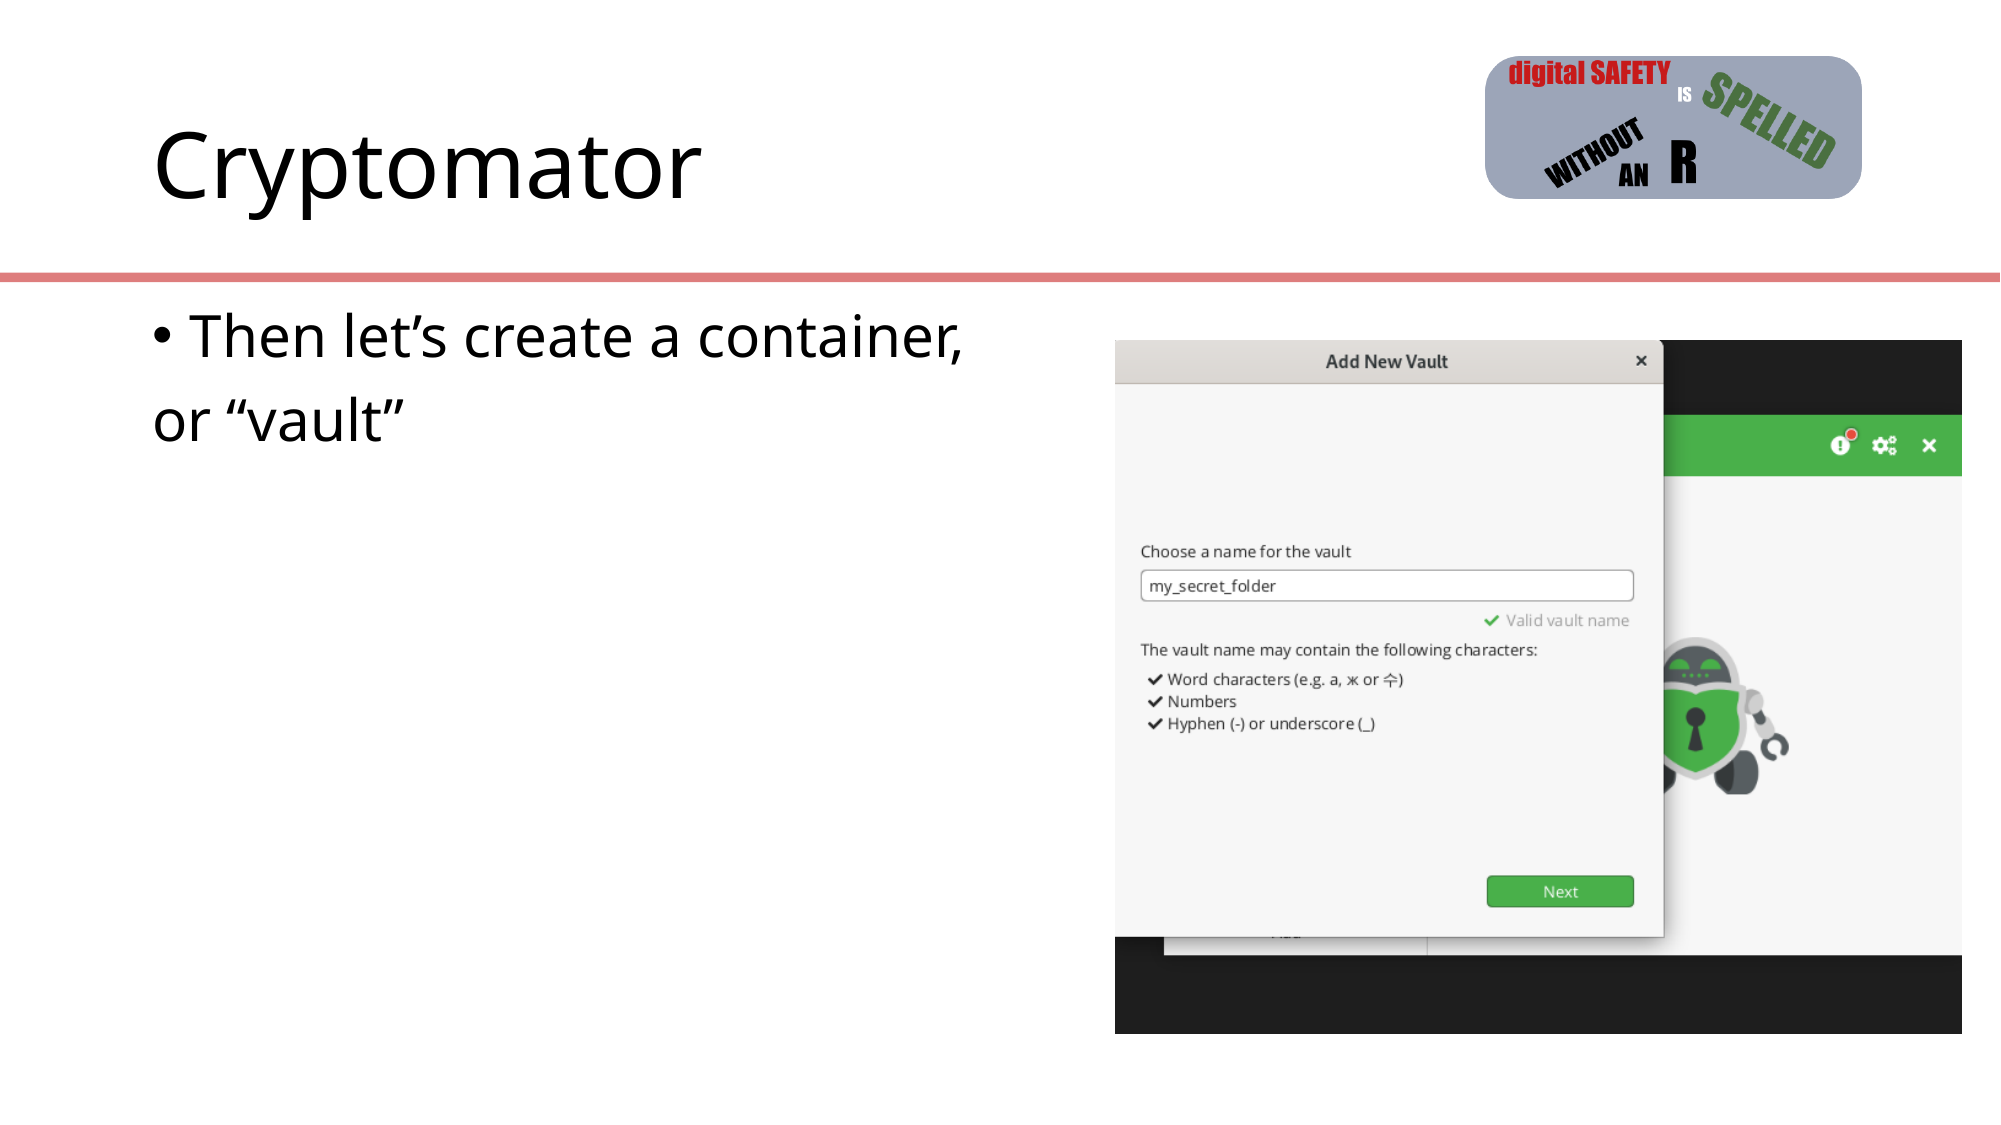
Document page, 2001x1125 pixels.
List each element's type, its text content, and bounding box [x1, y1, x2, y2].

list Then let’s create a container, or “vault” [137, 299, 1863, 1014]
picture [1115, 340, 1962, 1034]
title Cryptomator [137, 59, 1863, 278]
